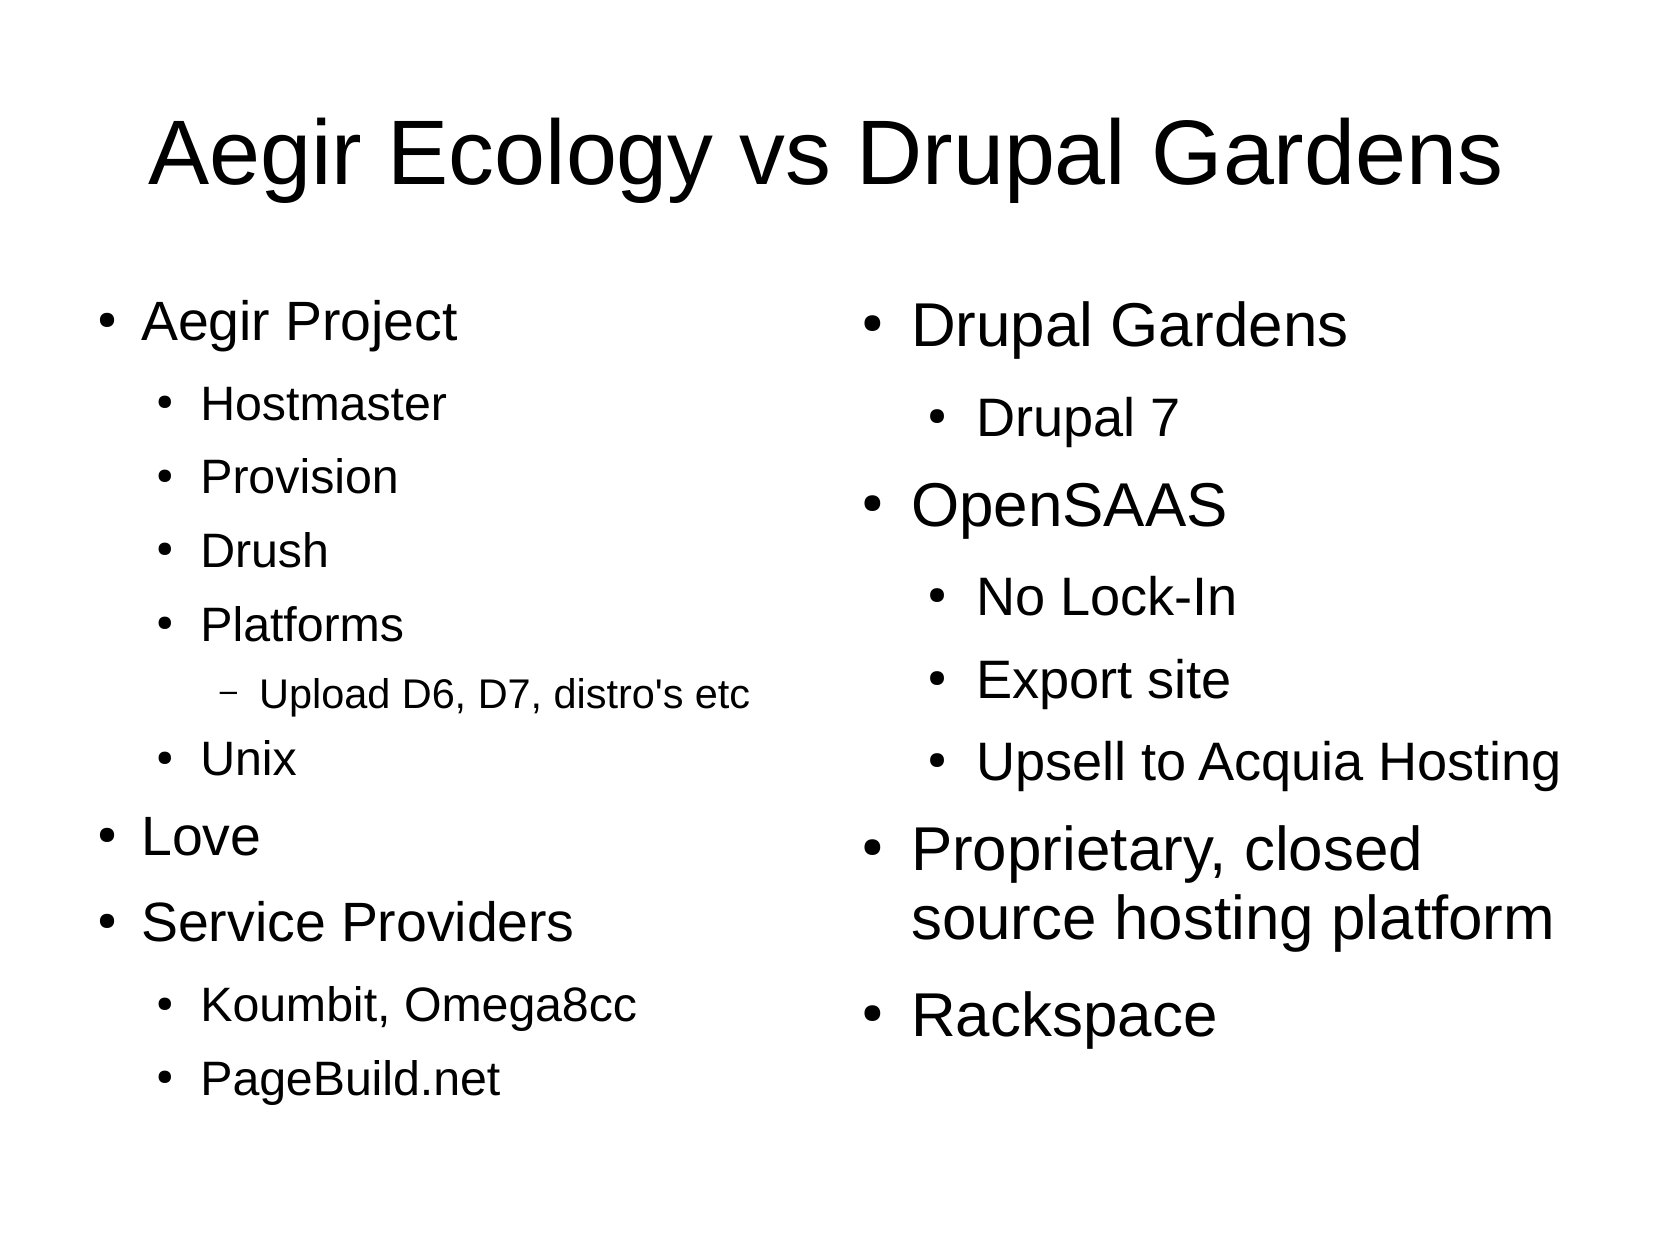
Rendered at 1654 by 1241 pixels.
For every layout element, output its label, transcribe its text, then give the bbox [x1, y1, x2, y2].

list Drupal Gardens Drupal 7 OpenSAAS No Lock-In Export site Upsell to Acquia Hosting Proprietary, closed source hosting platform Rackspace [845, 290, 1572, 1109]
title Aegir Ecology vs Drupal Gardens [82, 56, 1571, 250]
list Aegir Project Hostmaster Provision Drush Platforms Upload D6, D7, distro's etc Unix Love Service Providers Koumbit, Omega8cc PageBuild.net [82, 290, 809, 1109]
